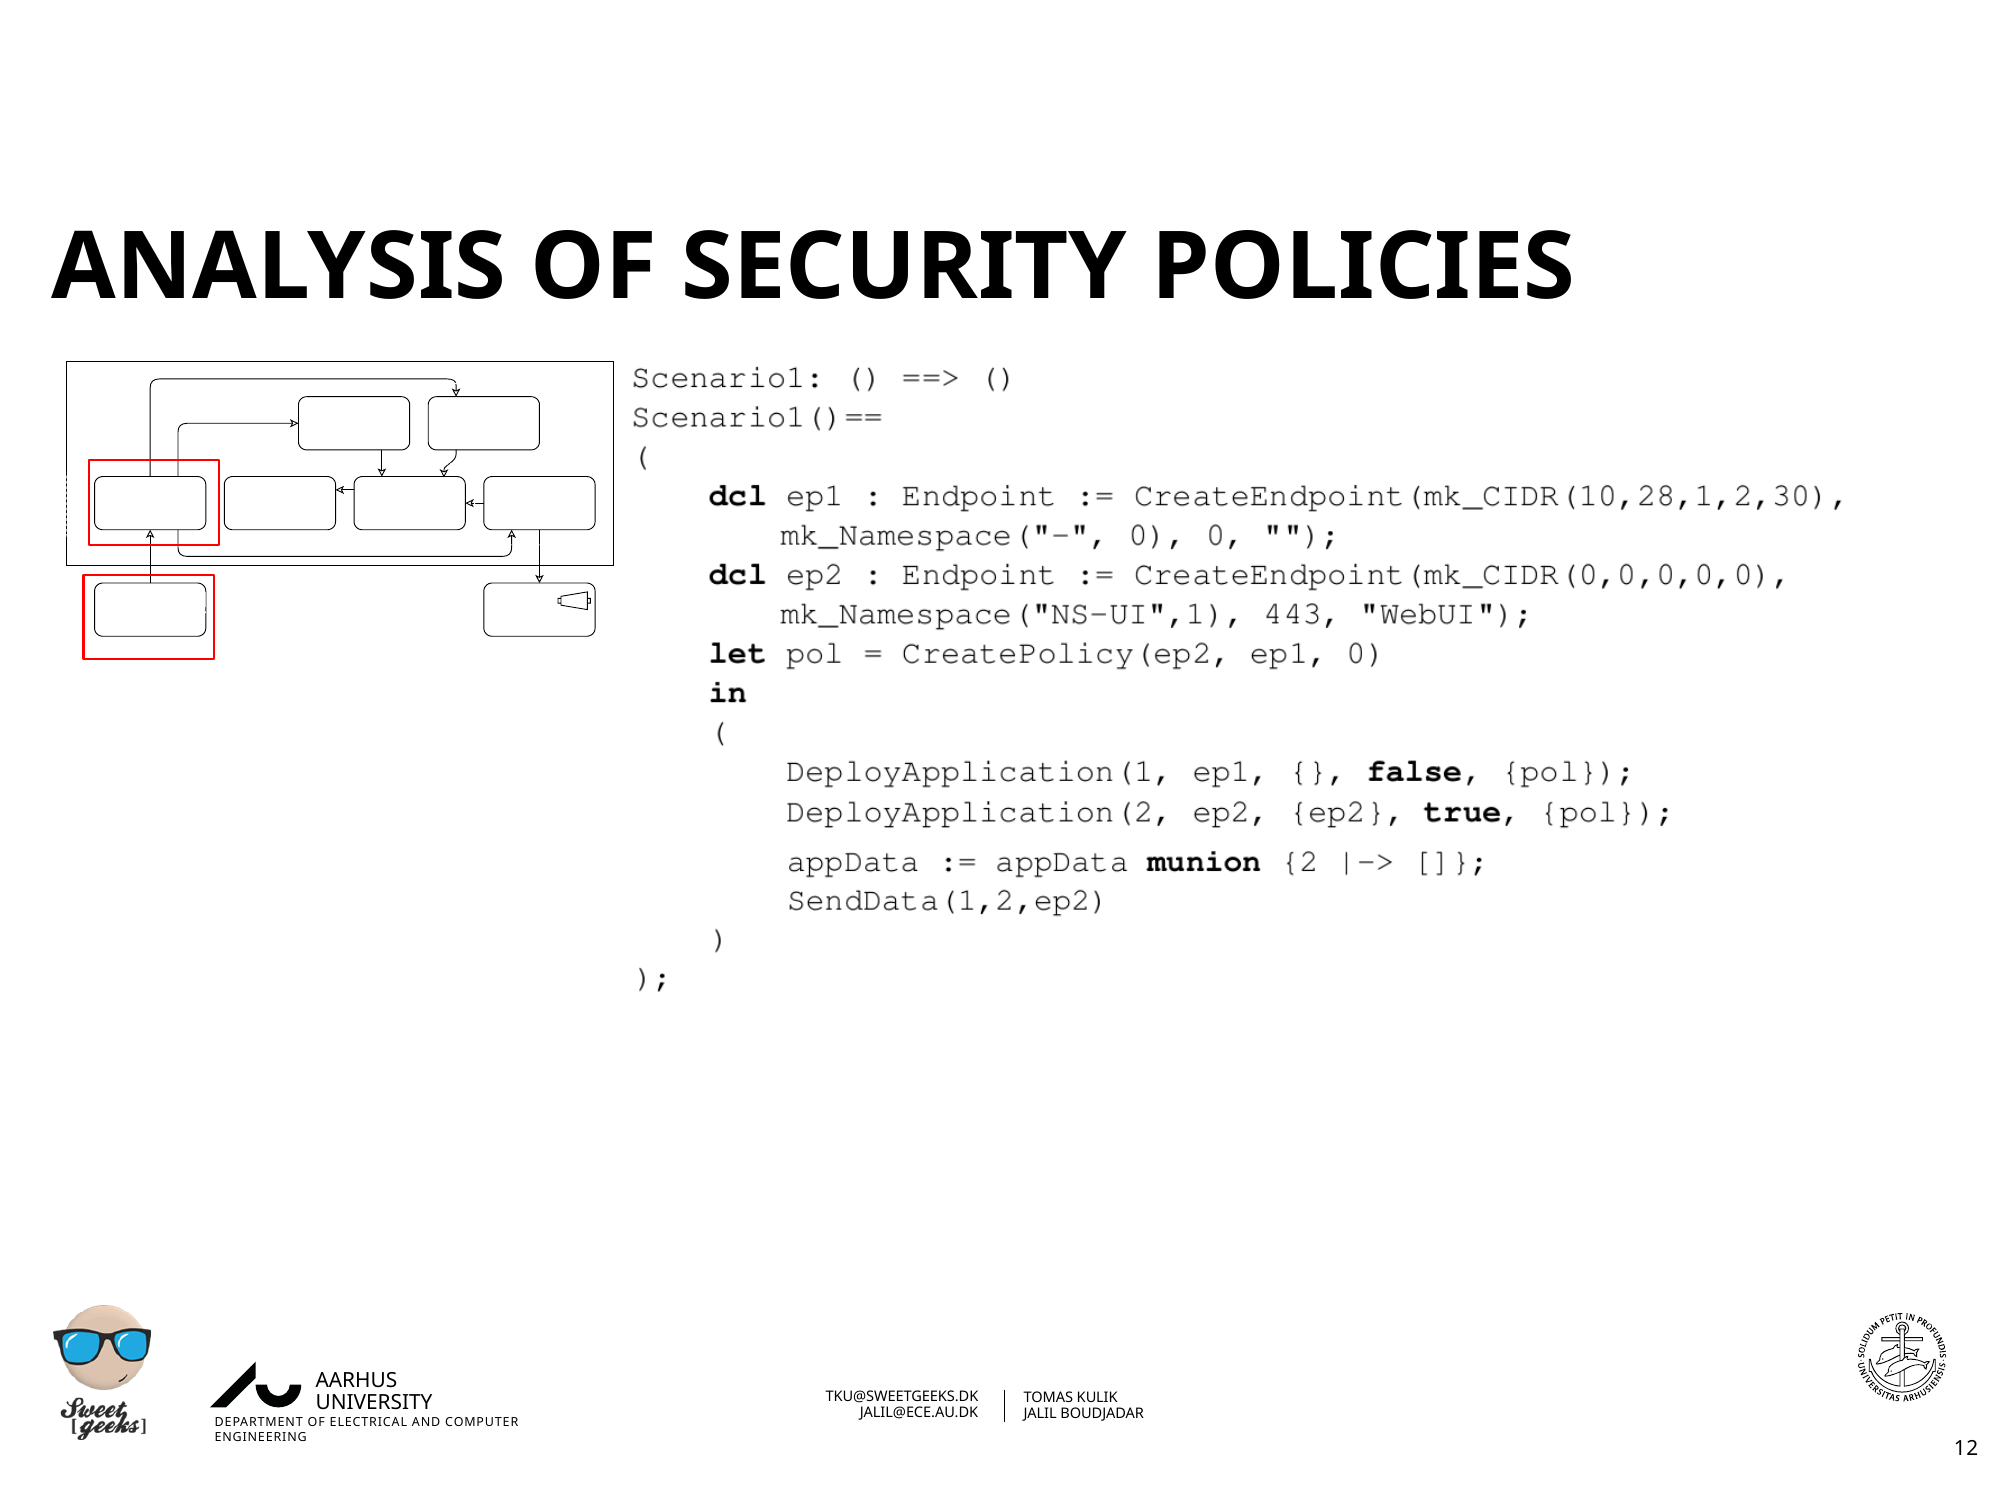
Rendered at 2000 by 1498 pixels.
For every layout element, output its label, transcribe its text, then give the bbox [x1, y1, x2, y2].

picture [85, 576, 213, 640]
slide_number <number> [1937, 1437, 1979, 1463]
picture [630, 359, 1856, 1009]
text_box Analysis of security policies [51, 32, 1948, 319]
picture [53, 1305, 151, 1440]
picture [56, 360, 616, 640]
